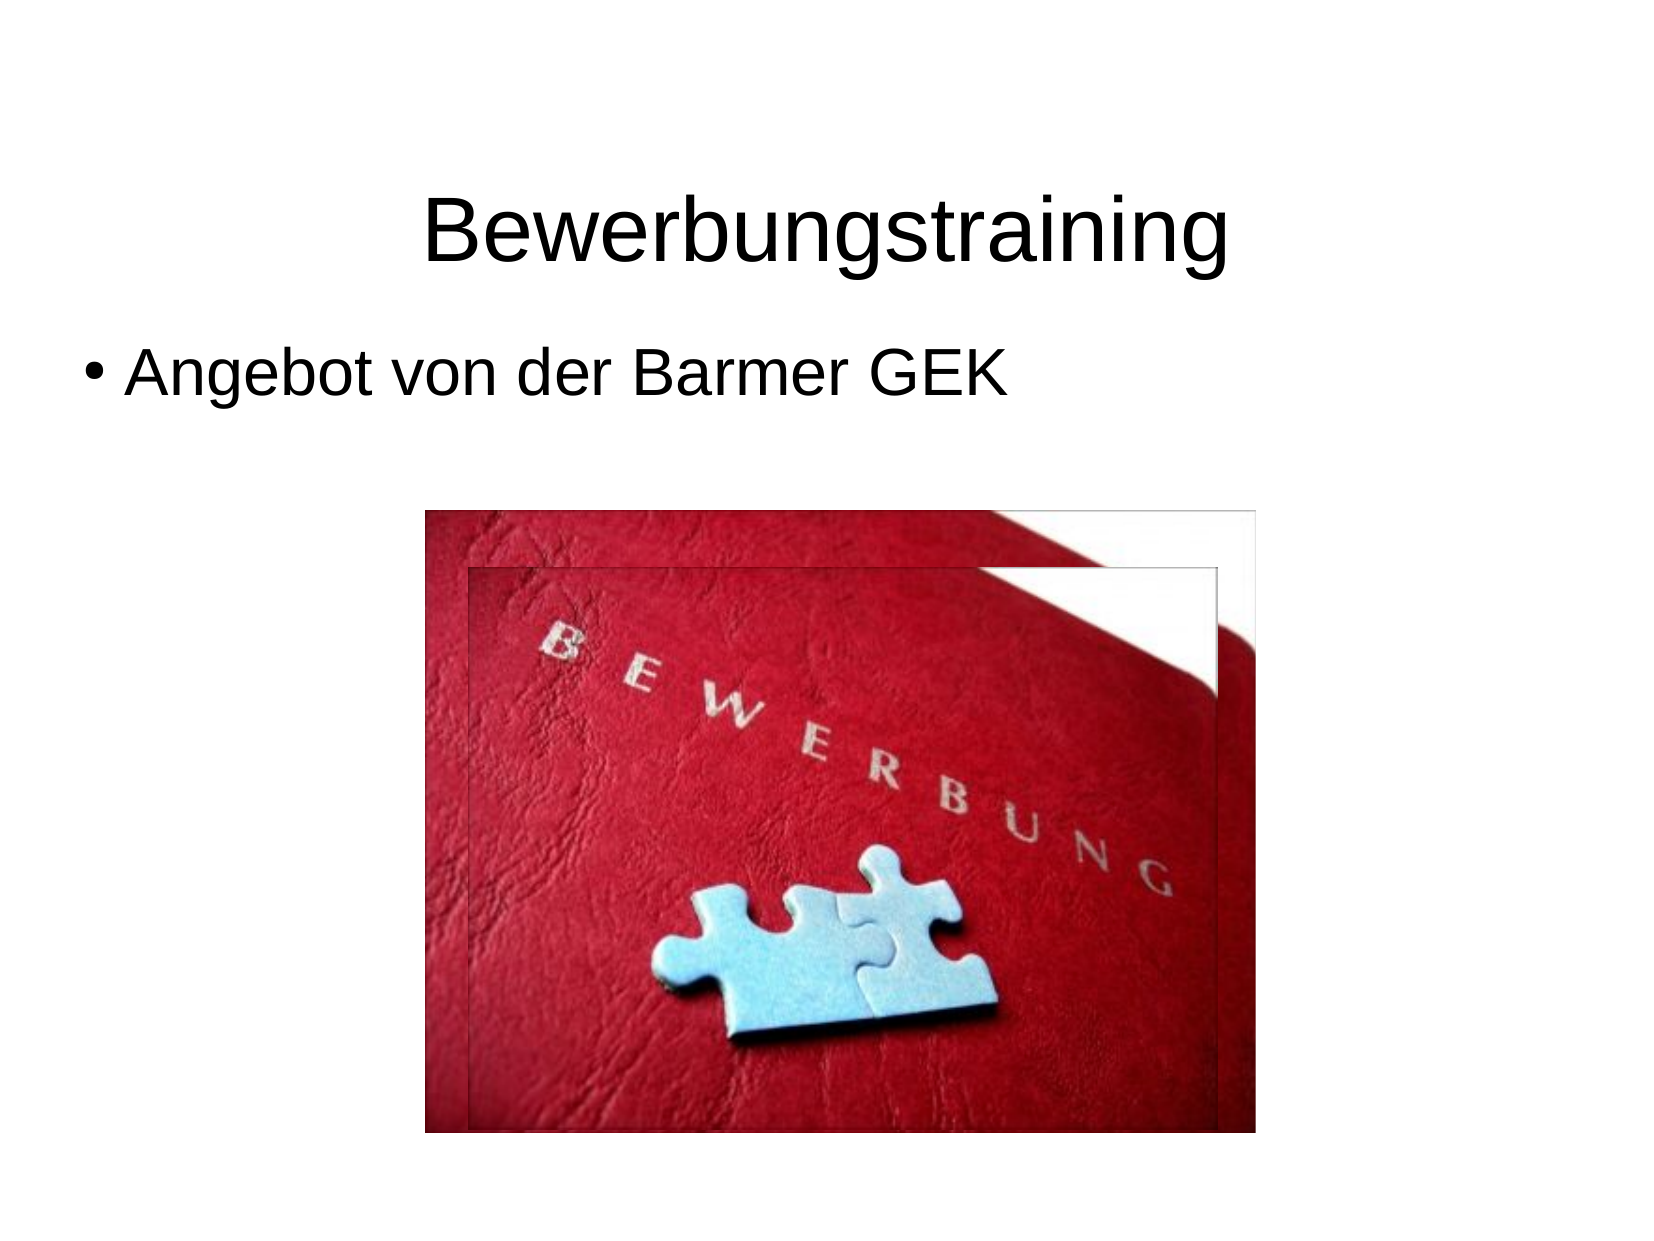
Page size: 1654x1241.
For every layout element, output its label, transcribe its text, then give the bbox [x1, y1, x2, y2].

picture [424, 509, 1256, 1133]
subtitle Angebot von der Barmer GEK [82, 335, 1571, 1083]
title Bewerbungstraining [82, 126, 1571, 334]
